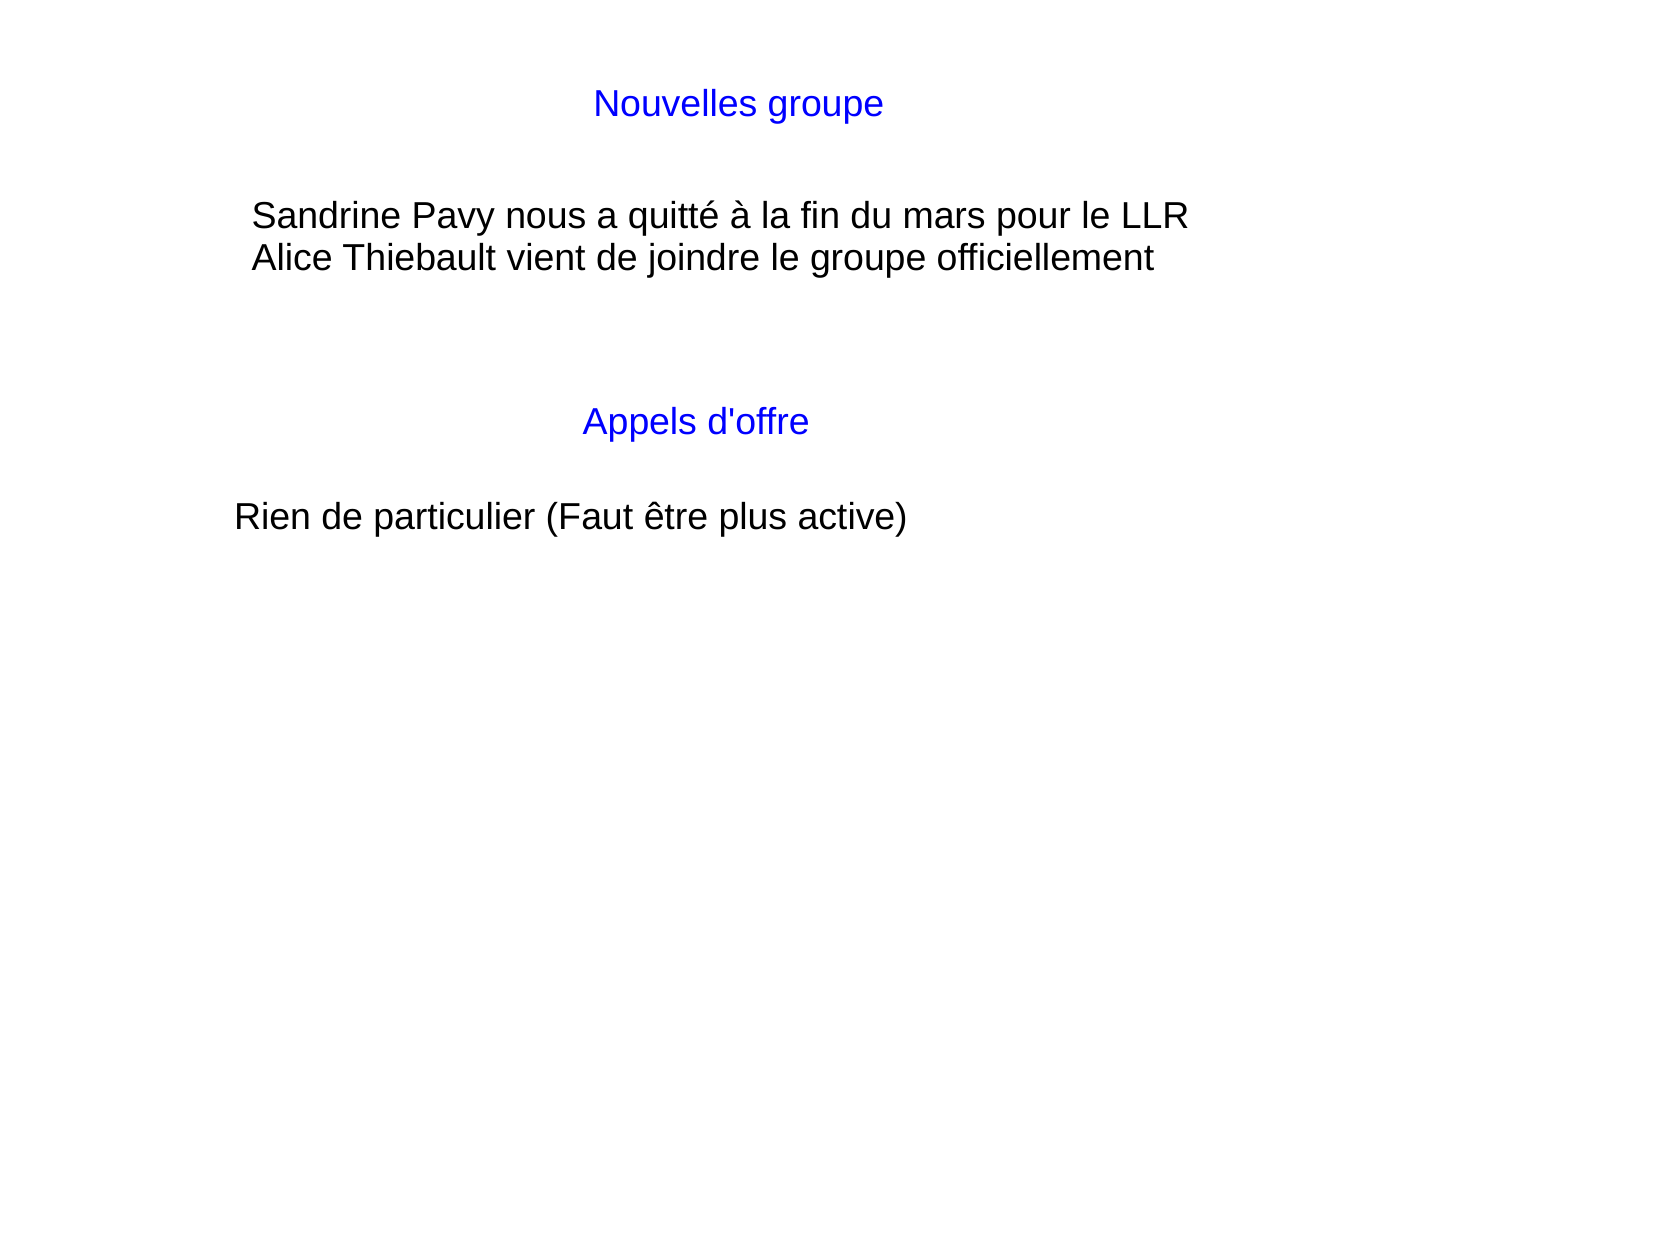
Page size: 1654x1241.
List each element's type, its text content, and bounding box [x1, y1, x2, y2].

text_box Sandrine Pavy nous a quitté à la fin du mars pour le LLR Alice Thiebault vient de joindre le groupe officiellement [236, 187, 1207, 287]
text_box Rien de particulier (Faut être plus active) [219, 487, 1254, 545]
text_box Appels d'offre [567, 393, 826, 451]
text_box [300, 155, 1309, 381]
text_box Nouvelles groupe [578, 75, 901, 132]
